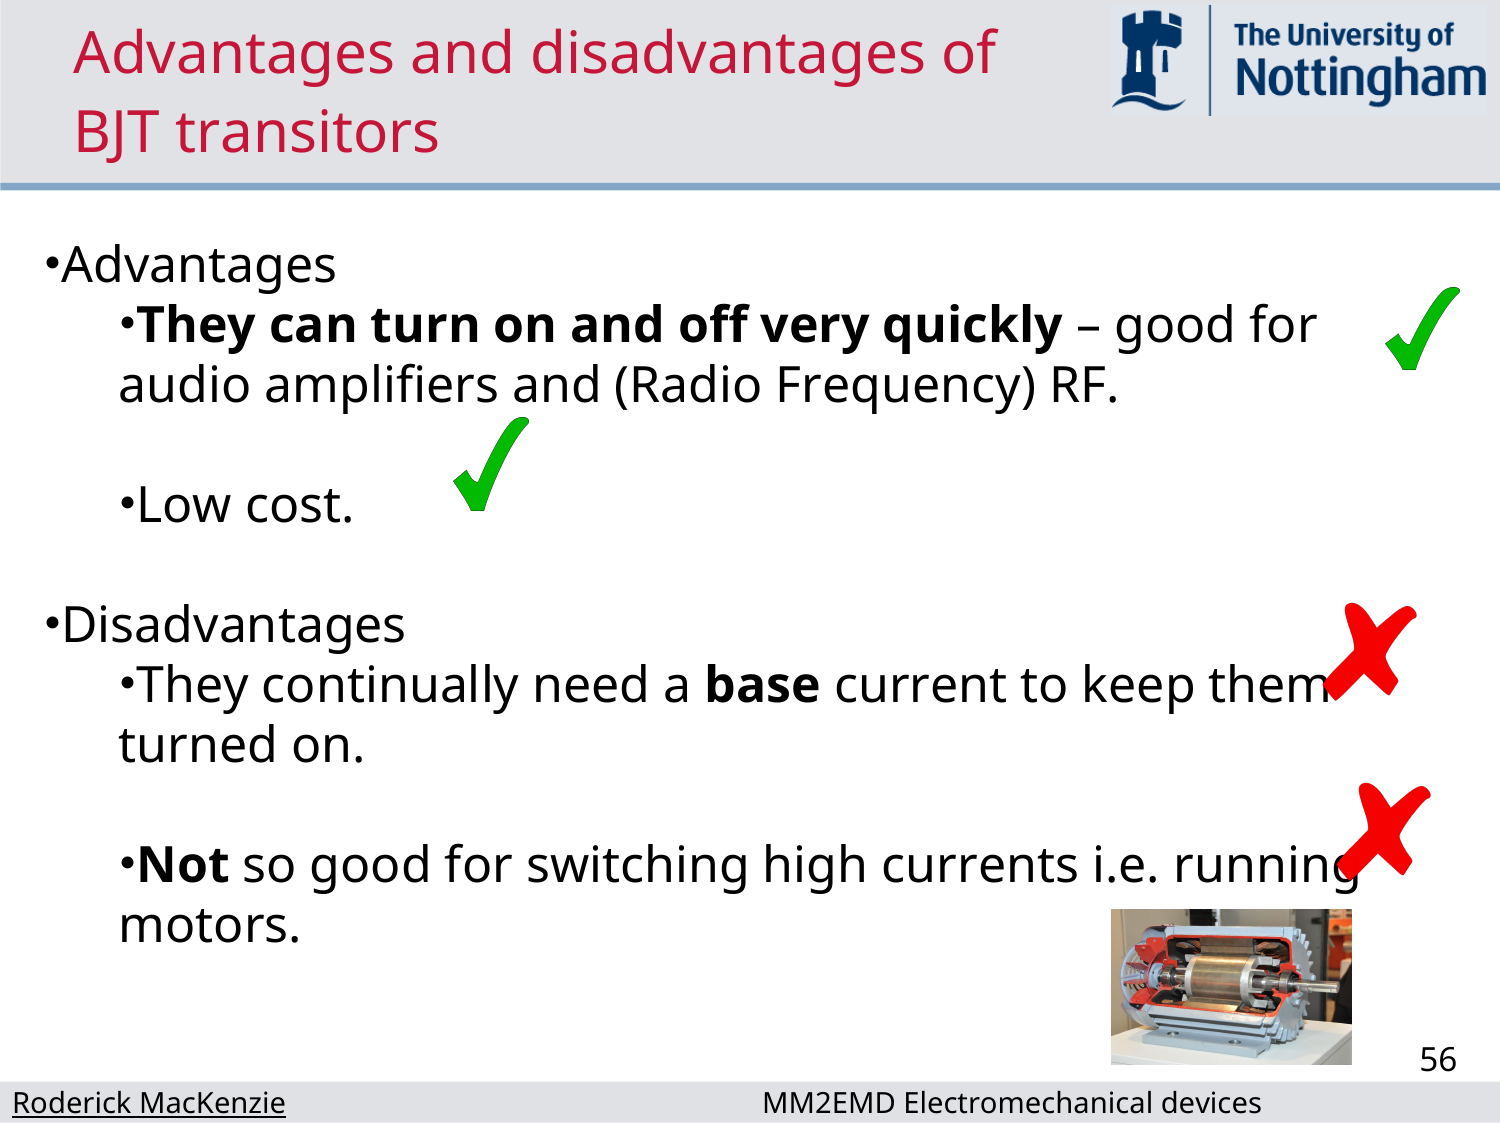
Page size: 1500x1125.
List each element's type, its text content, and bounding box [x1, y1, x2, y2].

title Advantages and disadvantages of BJT transitors [59, 14, 1097, 166]
picture [1385, 287, 1460, 370]
picture [1111, 4, 1487, 116]
text_box Advantages They can turn on and off very quickly – good for audio amplifiers and (Radio Frequency) RF. Low cost. Disadvantages They continually need a base current to keep them turned on. Not so good for switching high currents i.e. running motors. [29, 225, 1431, 961]
picture [453, 417, 529, 511]
text_box <number> [1404, 1030, 1500, 1101]
picture [1322, 602, 1417, 701]
picture [1336, 782, 1431, 881]
picture [1111, 961, 1352, 1065]
